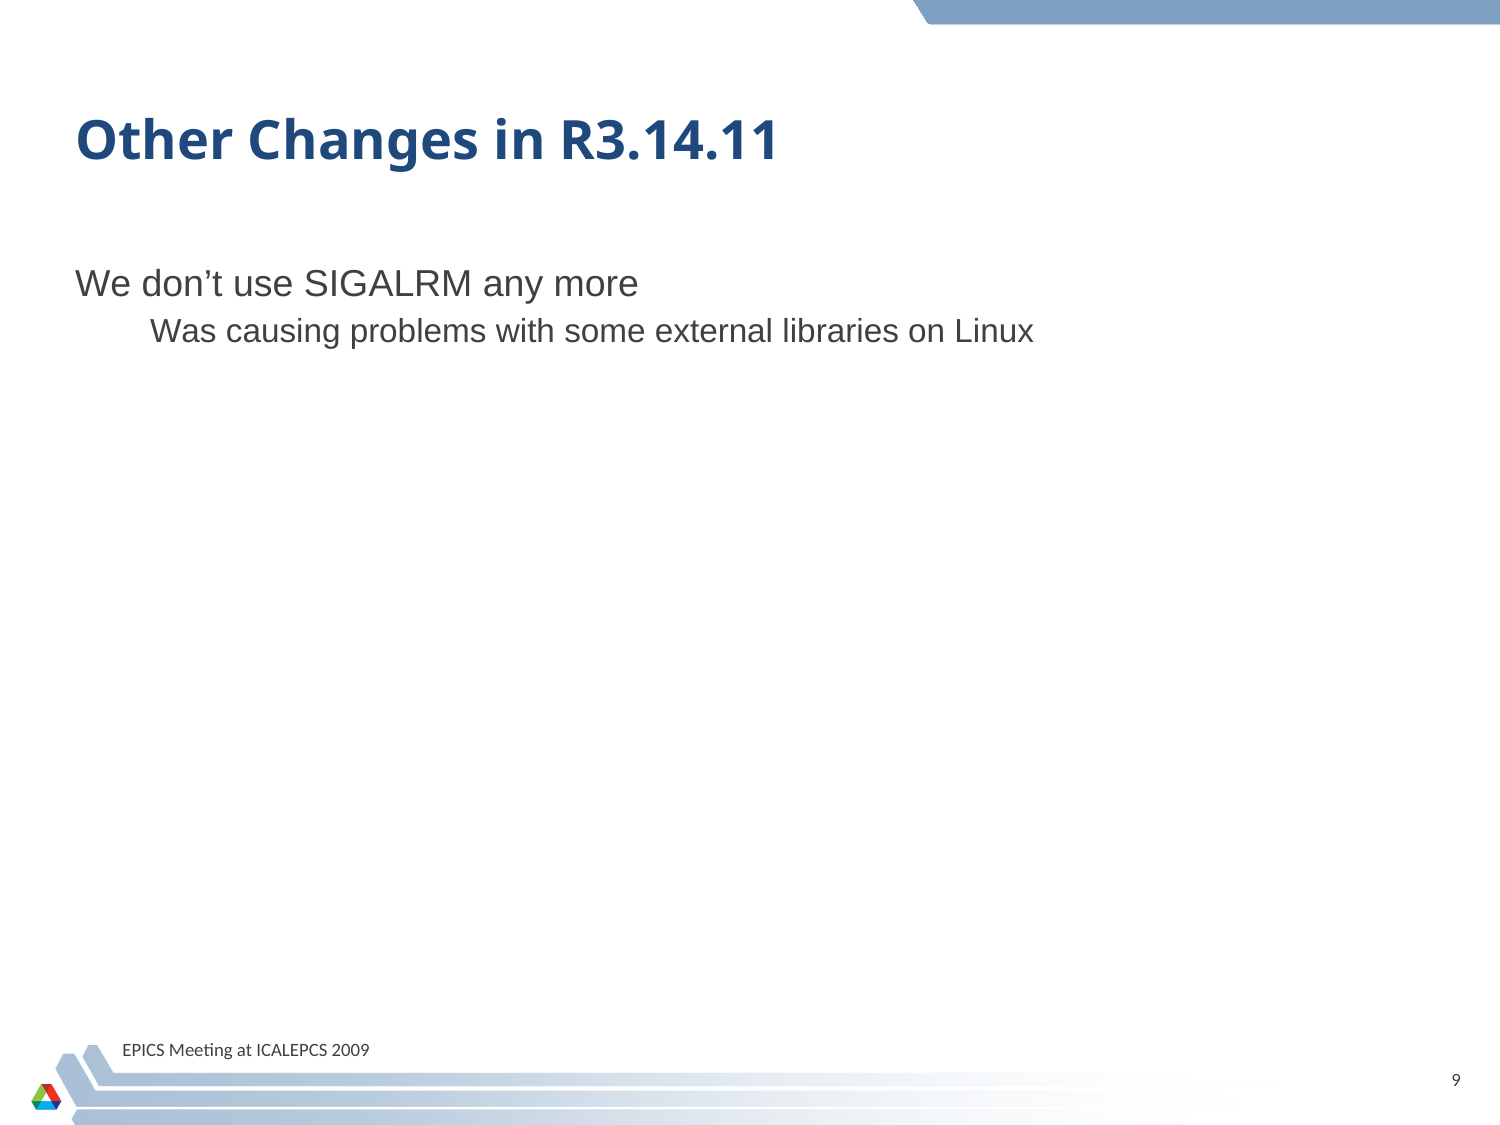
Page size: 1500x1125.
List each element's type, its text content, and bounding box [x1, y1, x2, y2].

title Other Changes in R3.14.11 [75, 45, 1426, 233]
picture [0, 1037, 1500, 1125]
picture [0, 0, 1500, 26]
list We don’t use SIGALRM any more Was causing problems with some external libraries on Linux [75, 262, 1426, 1006]
